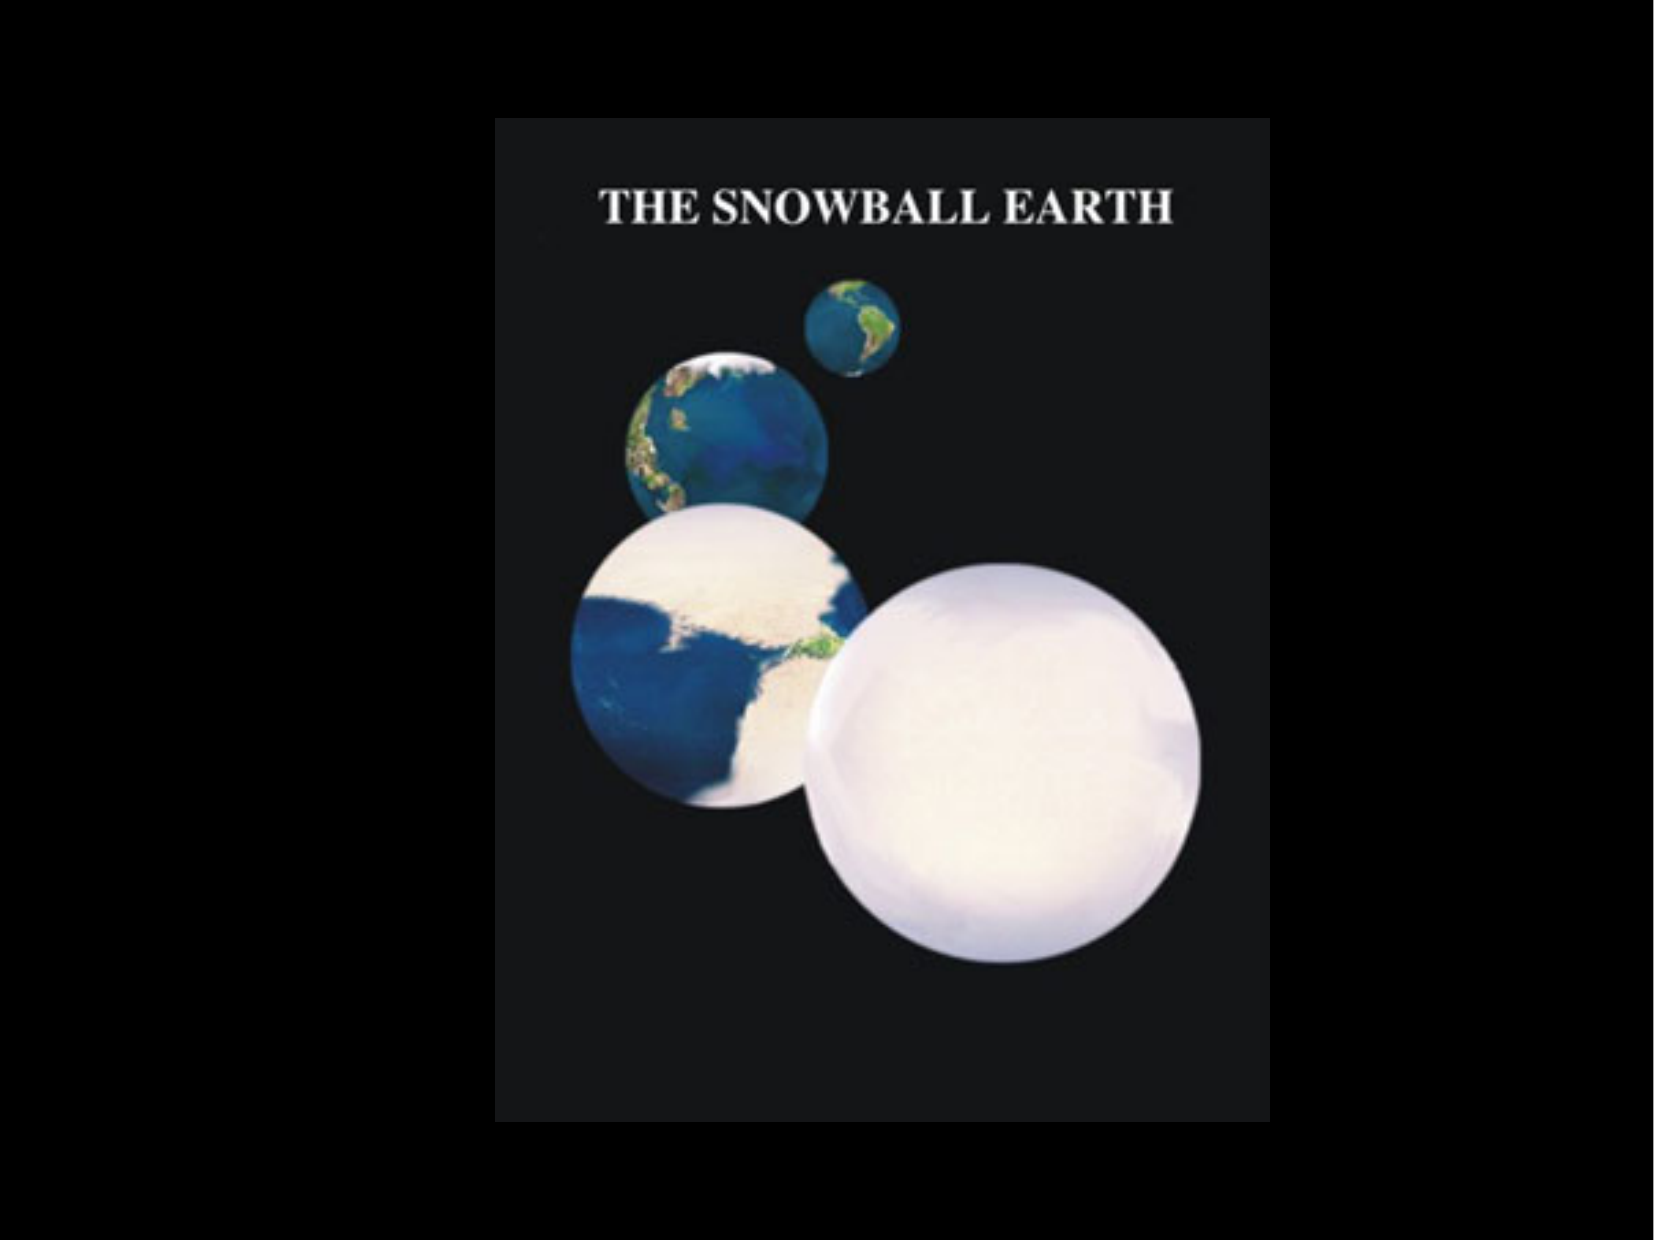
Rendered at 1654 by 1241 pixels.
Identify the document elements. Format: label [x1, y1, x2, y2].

picture [495, 118, 1270, 1123]
